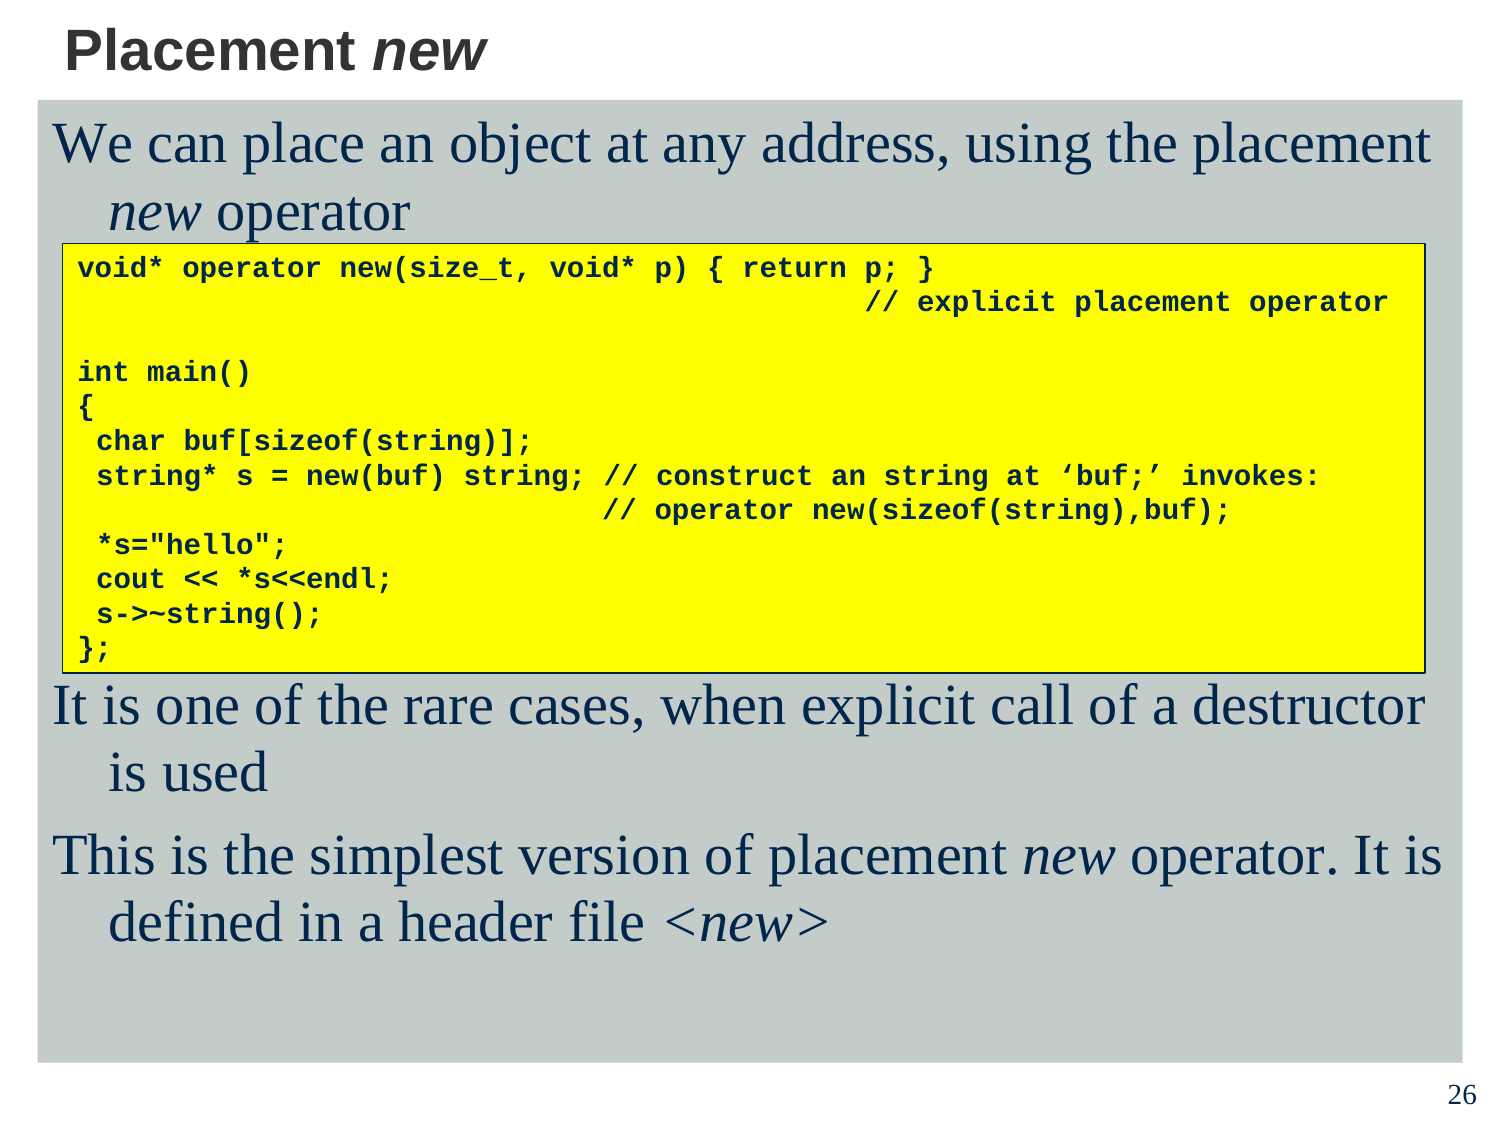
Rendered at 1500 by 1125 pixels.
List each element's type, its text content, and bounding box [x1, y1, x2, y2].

list We can place an object at any address, using the placement new operator It is one of the rare cases, when explicit call of a destructor is used This is the simplest version of placement new operator. It is defined in a header file <new> [37, 99, 1463, 1063]
title Placement new [50, 0, 1450, 91]
text_box void* operator new(size_t, void* p) { return p; } // explicit placement operator int main() { char buf[sizeof(string)]; string* s = new(buf) string; // construct an string at ‘buf;’ invokes: // operator new(sizeof(string),buf); *s="hello"; cout << *s<<endl; s->~string(); }; [62, 243, 1426, 751]
